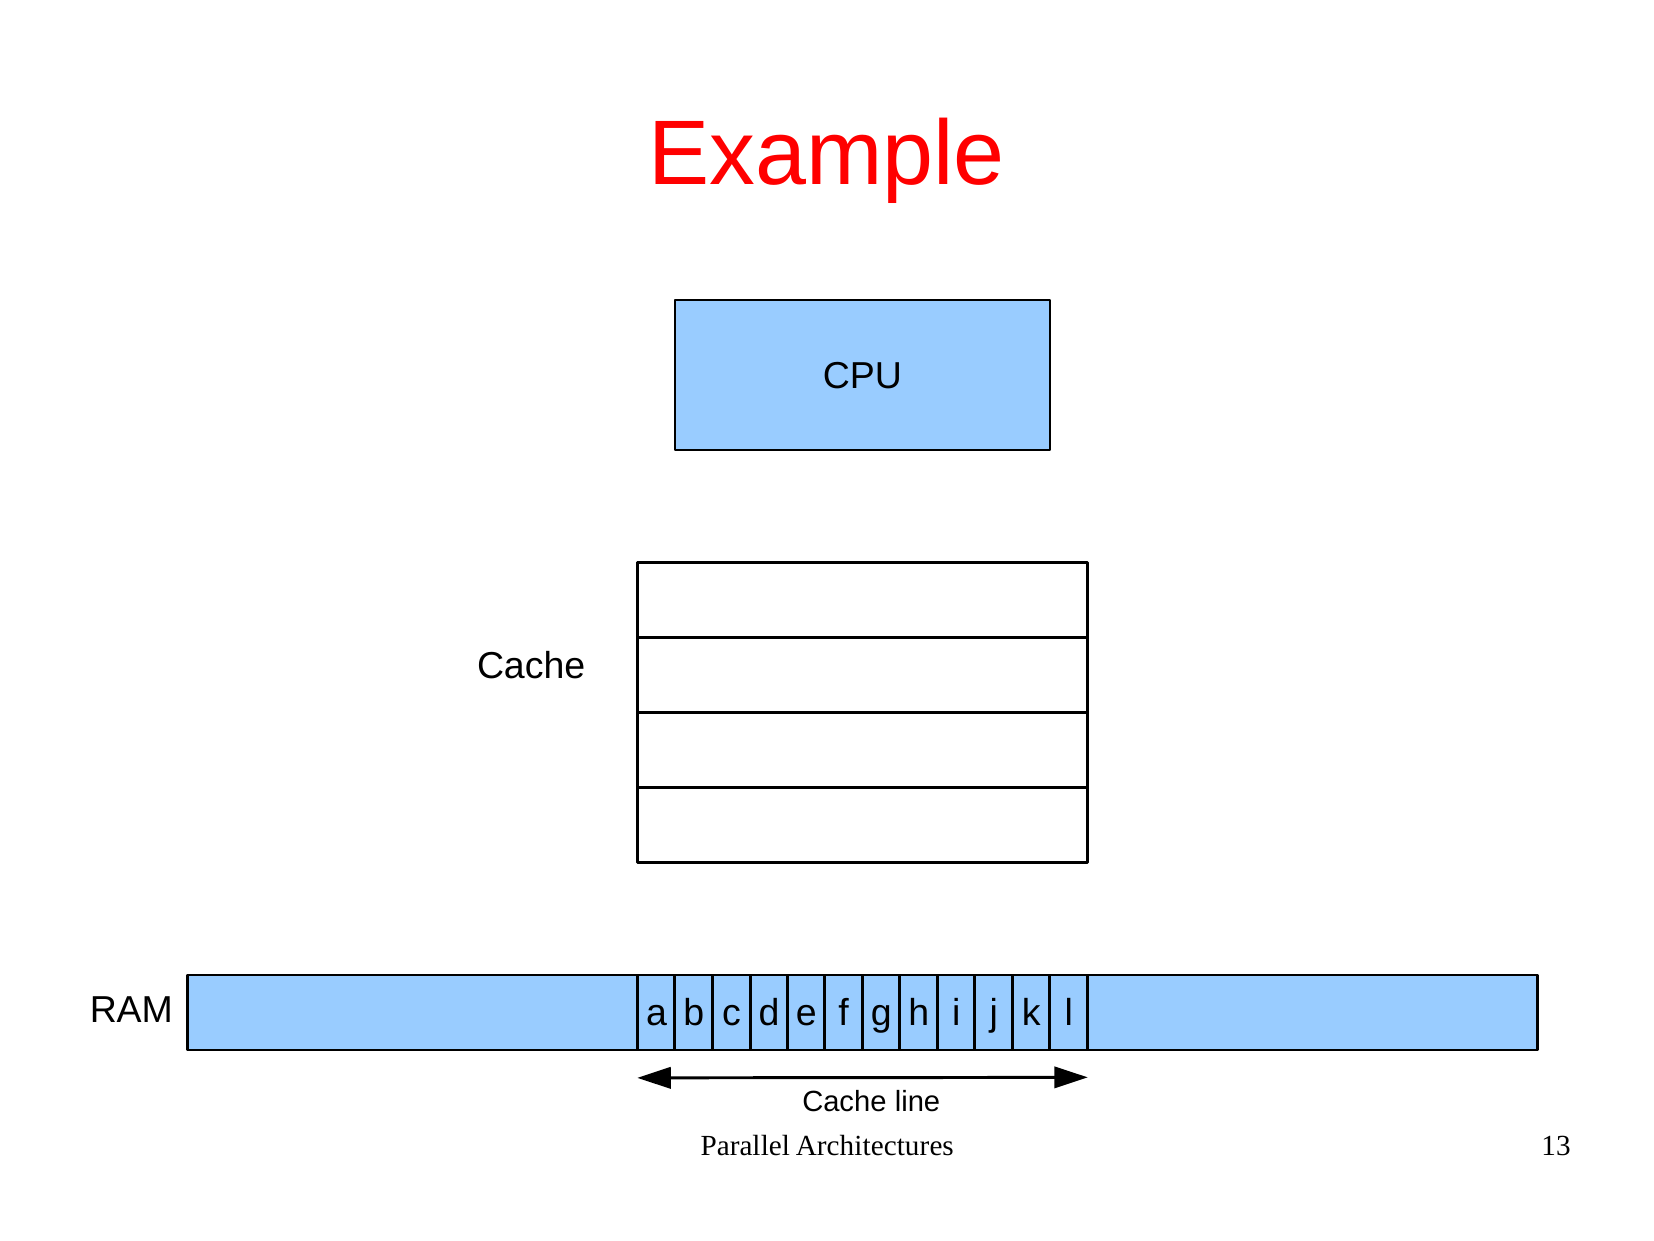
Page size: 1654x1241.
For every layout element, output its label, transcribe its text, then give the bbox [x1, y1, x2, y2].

text_box b [674, 975, 712, 1051]
text_box d [750, 975, 787, 1051]
text_box [1088, 975, 1538, 1051]
text_box c [712, 975, 750, 1051]
text_box [187, 975, 637, 1051]
text_box [637, 562, 1088, 863]
text_box j [974, 975, 1012, 1051]
text_box l [1049, 975, 1088, 1051]
text_box RAM [75, 981, 188, 1039]
text_box i [937, 975, 974, 1051]
text_box e [787, 975, 824, 1051]
text_box Cache [462, 637, 601, 695]
title Example [82, 49, 1571, 257]
text_box h [899, 975, 937, 1051]
text_box Cache line [787, 1077, 956, 1126]
text_box a [637, 975, 674, 1051]
text_box f [824, 975, 862, 1051]
text_box g [862, 975, 899, 1051]
text_box k [1012, 975, 1049, 1051]
text_box CPU [675, 300, 1051, 451]
